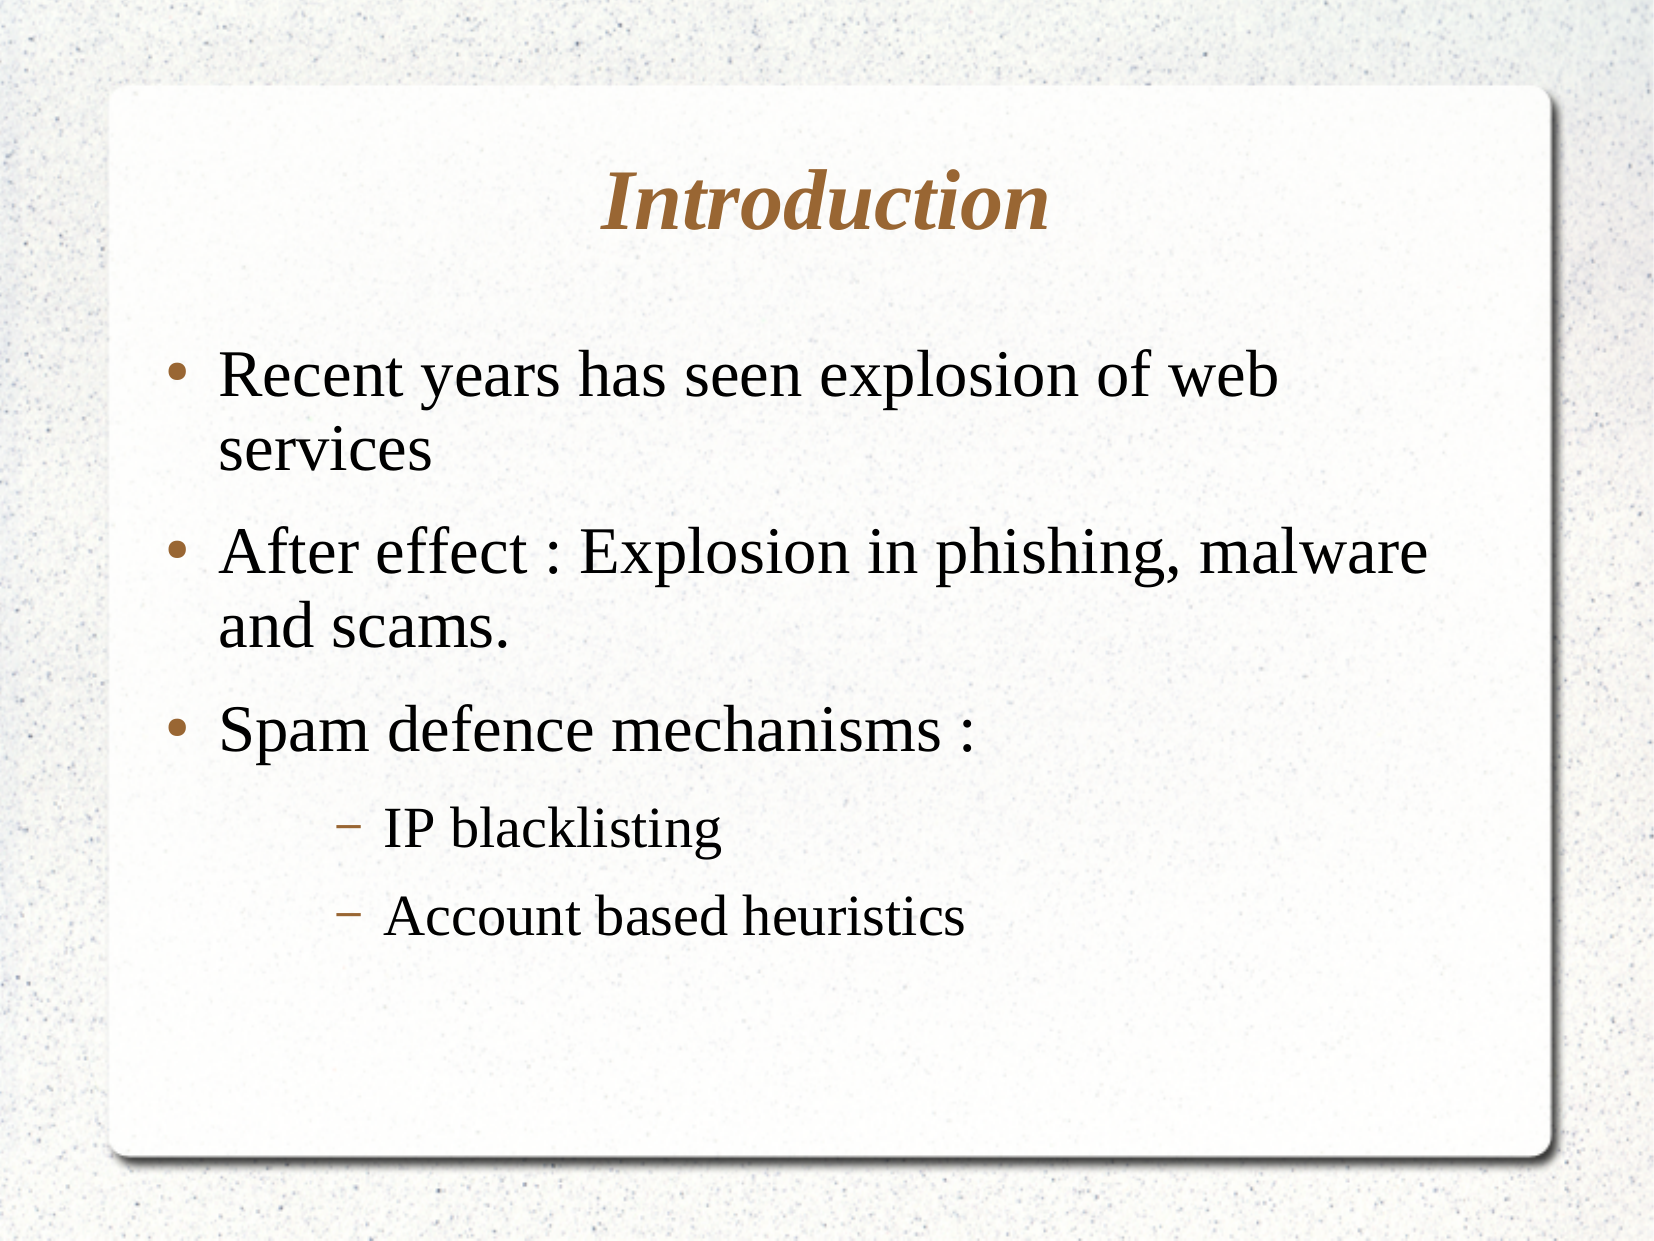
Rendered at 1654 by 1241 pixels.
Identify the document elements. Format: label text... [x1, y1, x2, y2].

list Recent years has seen explosion of web services After effect : Explosion in phishing, malware and scams. Spam defence mechanisms : IP blacklisting Account based heuristics [147, 336, 1506, 1056]
title Introduction [118, 96, 1536, 304]
picture [0, 0, 1654, 1241]
